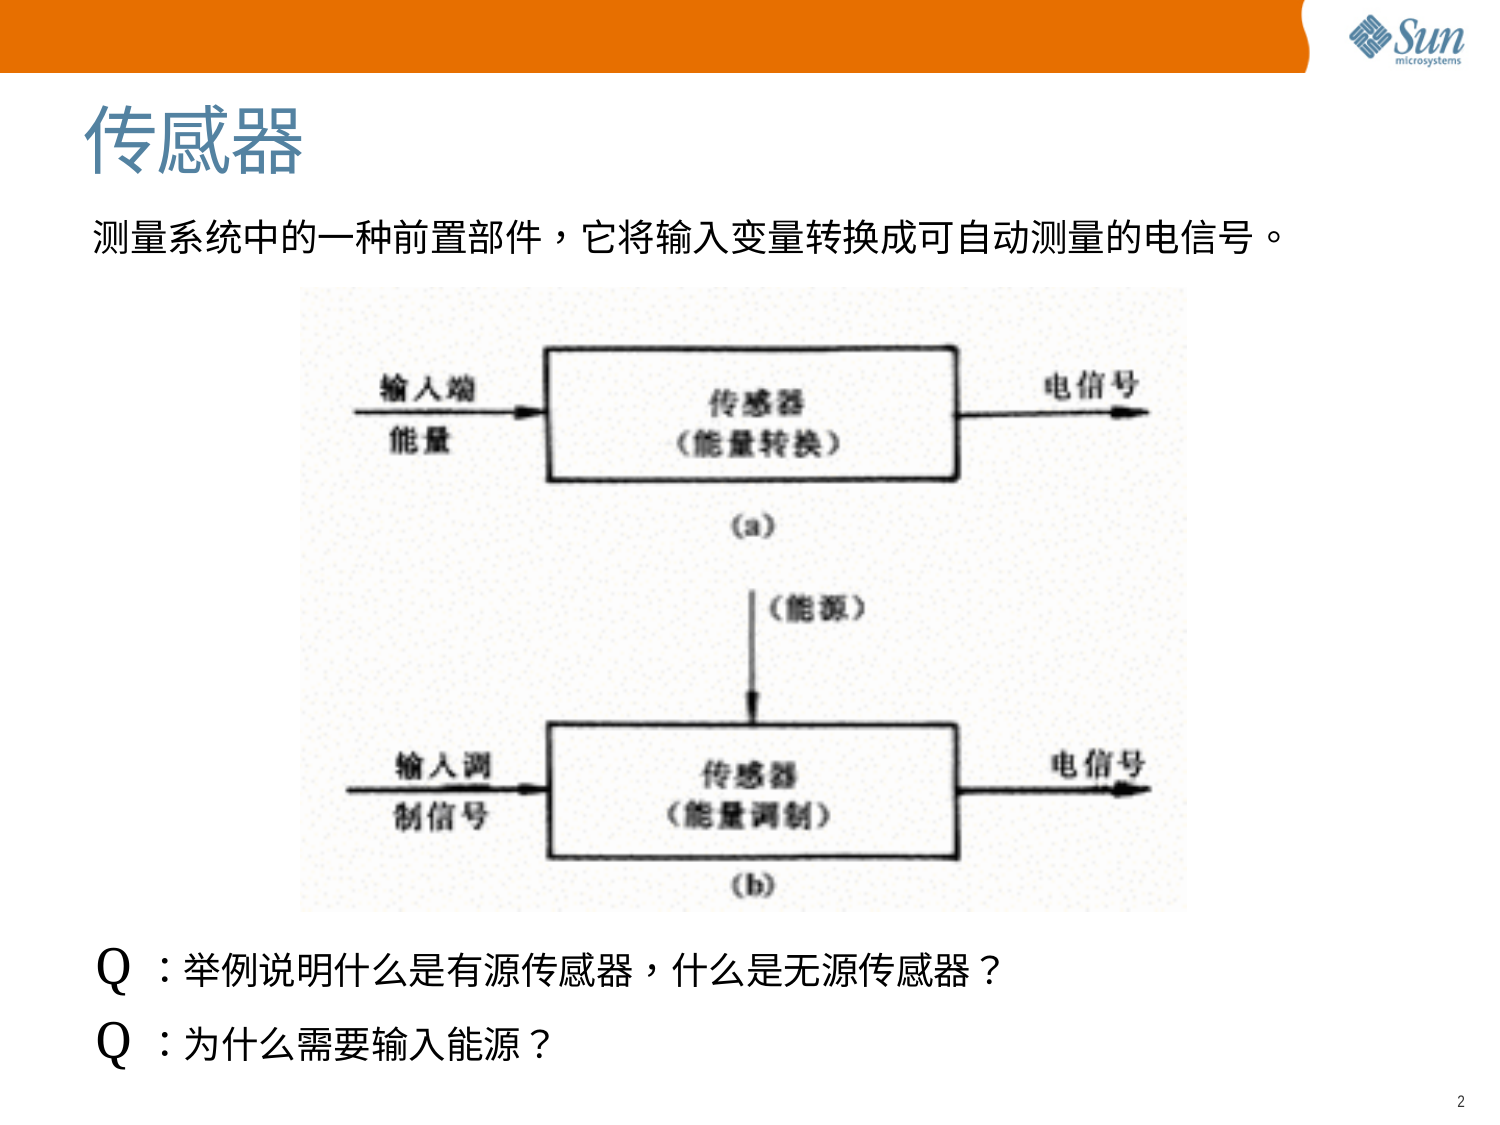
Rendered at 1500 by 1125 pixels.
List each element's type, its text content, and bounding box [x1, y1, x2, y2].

title 传感器 [83, 94, 1446, 199]
text_box 测量系统中的一种前置部件，它将输入变量转换成可自动测量的电信号。 [93, 216, 1417, 278]
text_box Q：举例说明什么是有源传感器，什么是无源传感器？ Q：为什么需要输入能源？ [95, 938, 995, 1060]
picture [300, 287, 1187, 912]
picture [0, 0, 1500, 73]
